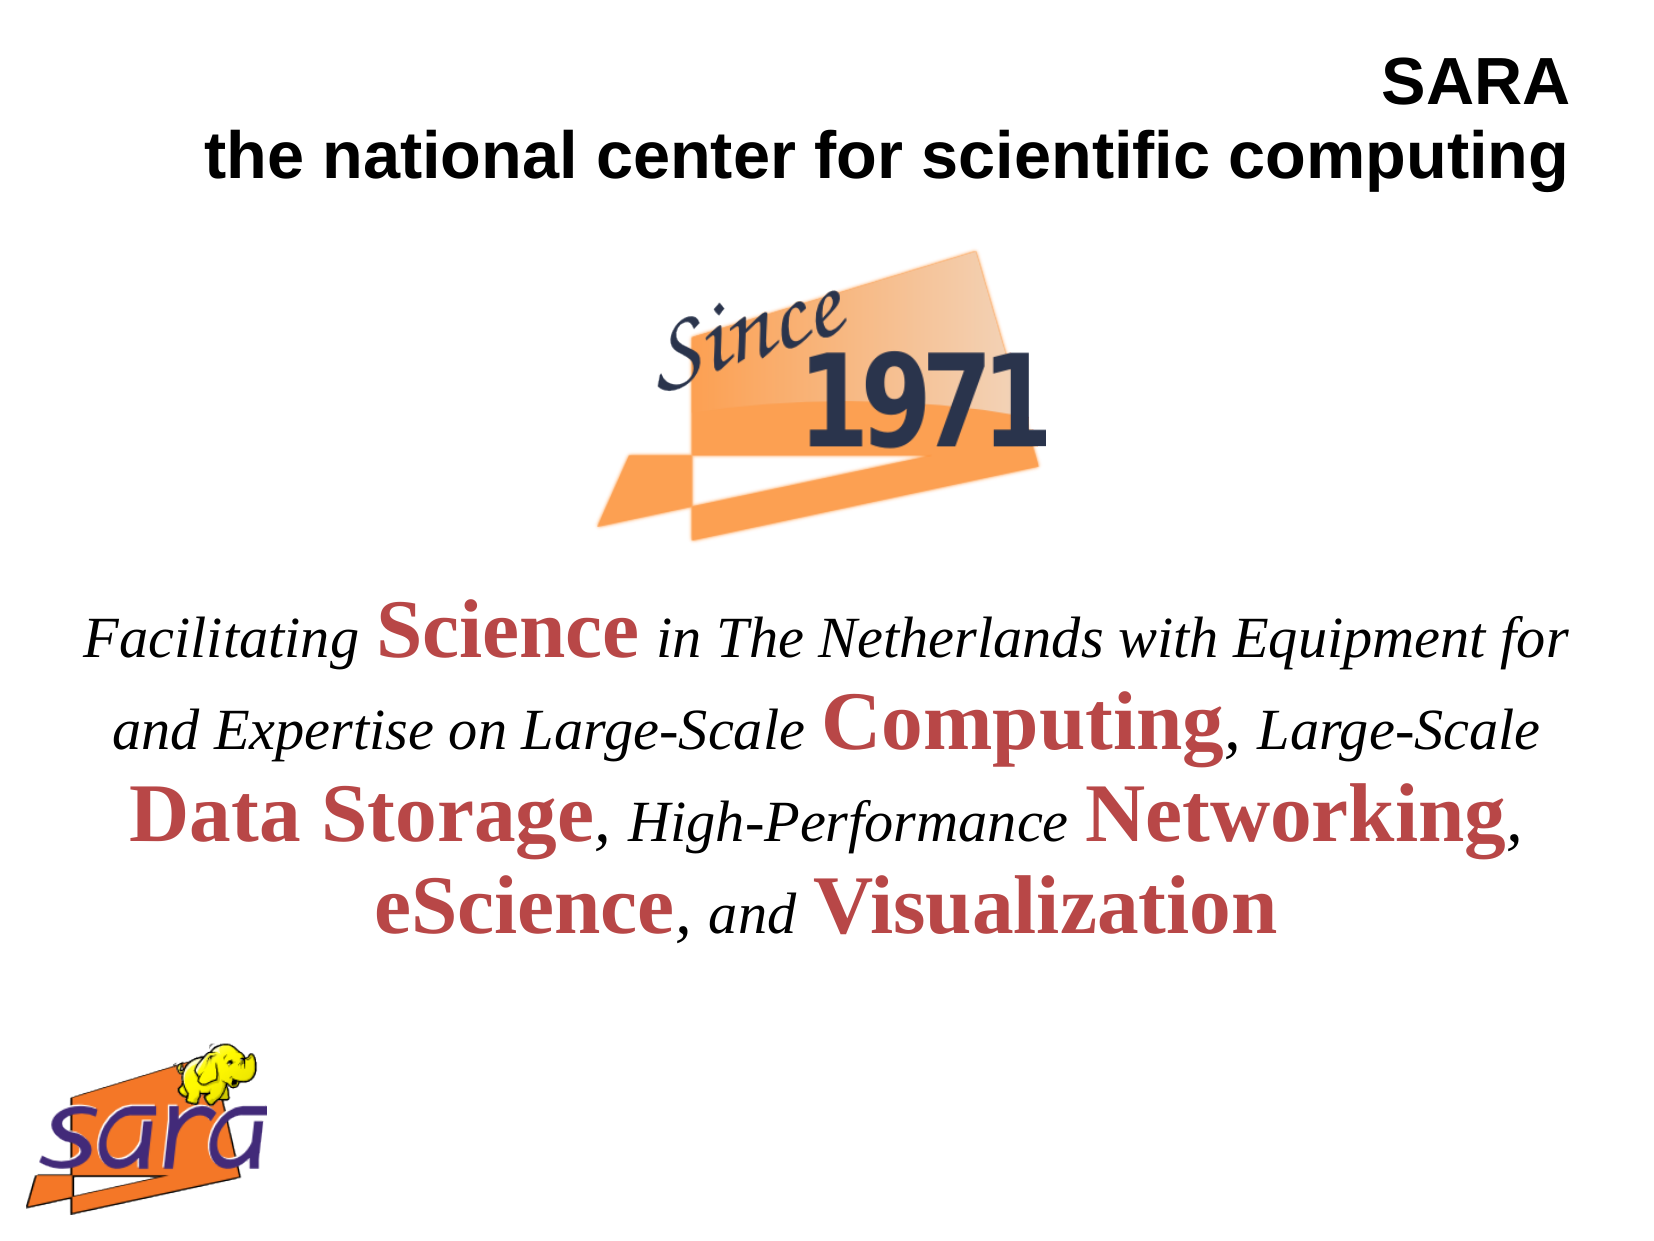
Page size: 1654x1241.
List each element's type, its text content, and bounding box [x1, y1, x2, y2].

text_box Facilitating Science in The Netherlands with Equipment for and Expertise on Large-Scale Computing, Large-Scale Data Storage, High-Performance Networking, eScience, and Visualization [82, 325, 1571, 1210]
title SARA the national center for scientific computing [82, 43, 1571, 194]
picture [26, 1029, 267, 1215]
picture [593, 247, 1046, 325]
